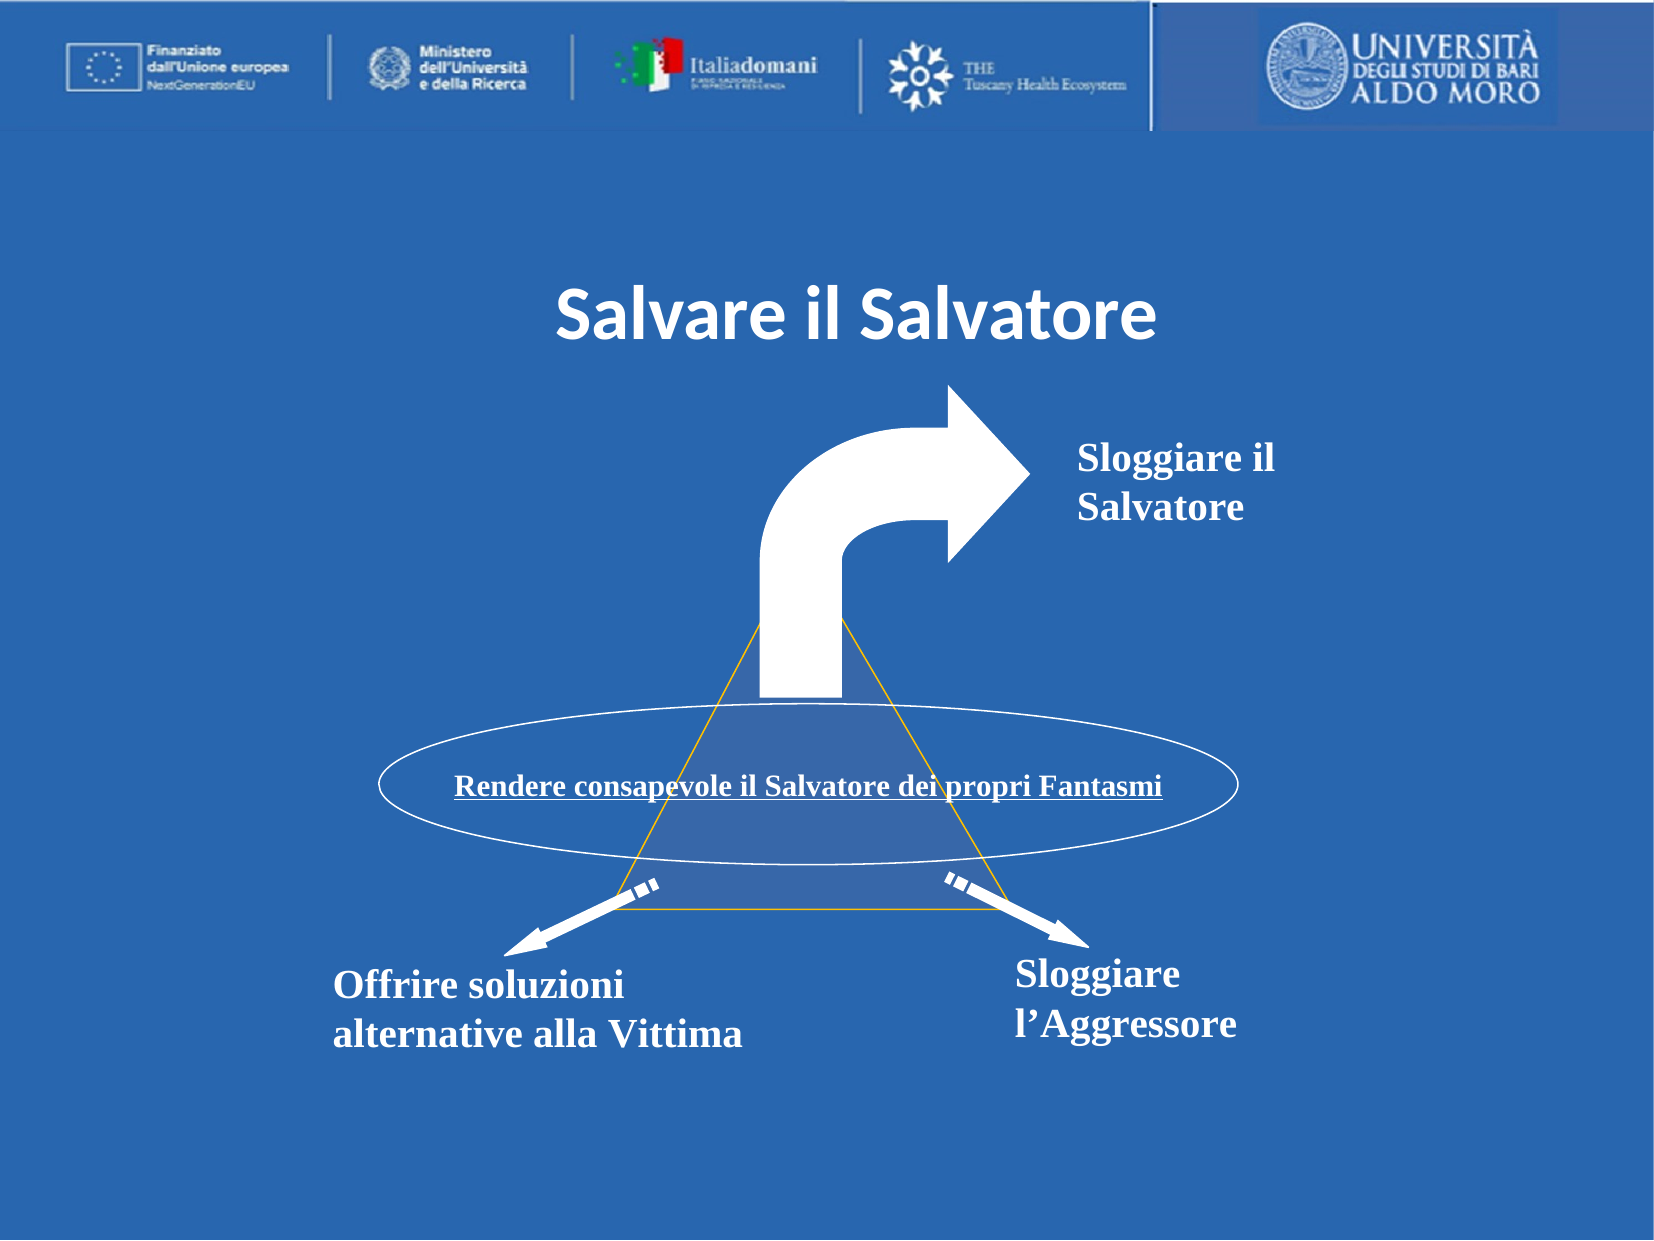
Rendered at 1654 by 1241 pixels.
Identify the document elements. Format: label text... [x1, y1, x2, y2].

text_box [637, 817, 982, 863]
text_box Sloggiare il Salvatore [1070, 423, 1369, 537]
picture [0, 0, 1654, 132]
text_box Rendere consapevole il Salvatore dei propri Fantasmi [380, 751, 1237, 817]
text_box Sloggiare l’Aggressore [1008, 940, 1401, 1054]
text_box [717, 386, 1030, 704]
title Salvare il Salvatore [348, 274, 1367, 430]
text_box Offrire soluzioni alternative alla Vittima [326, 950, 757, 1064]
text_box [693, 705, 920, 751]
text_box [504, 859, 1089, 956]
